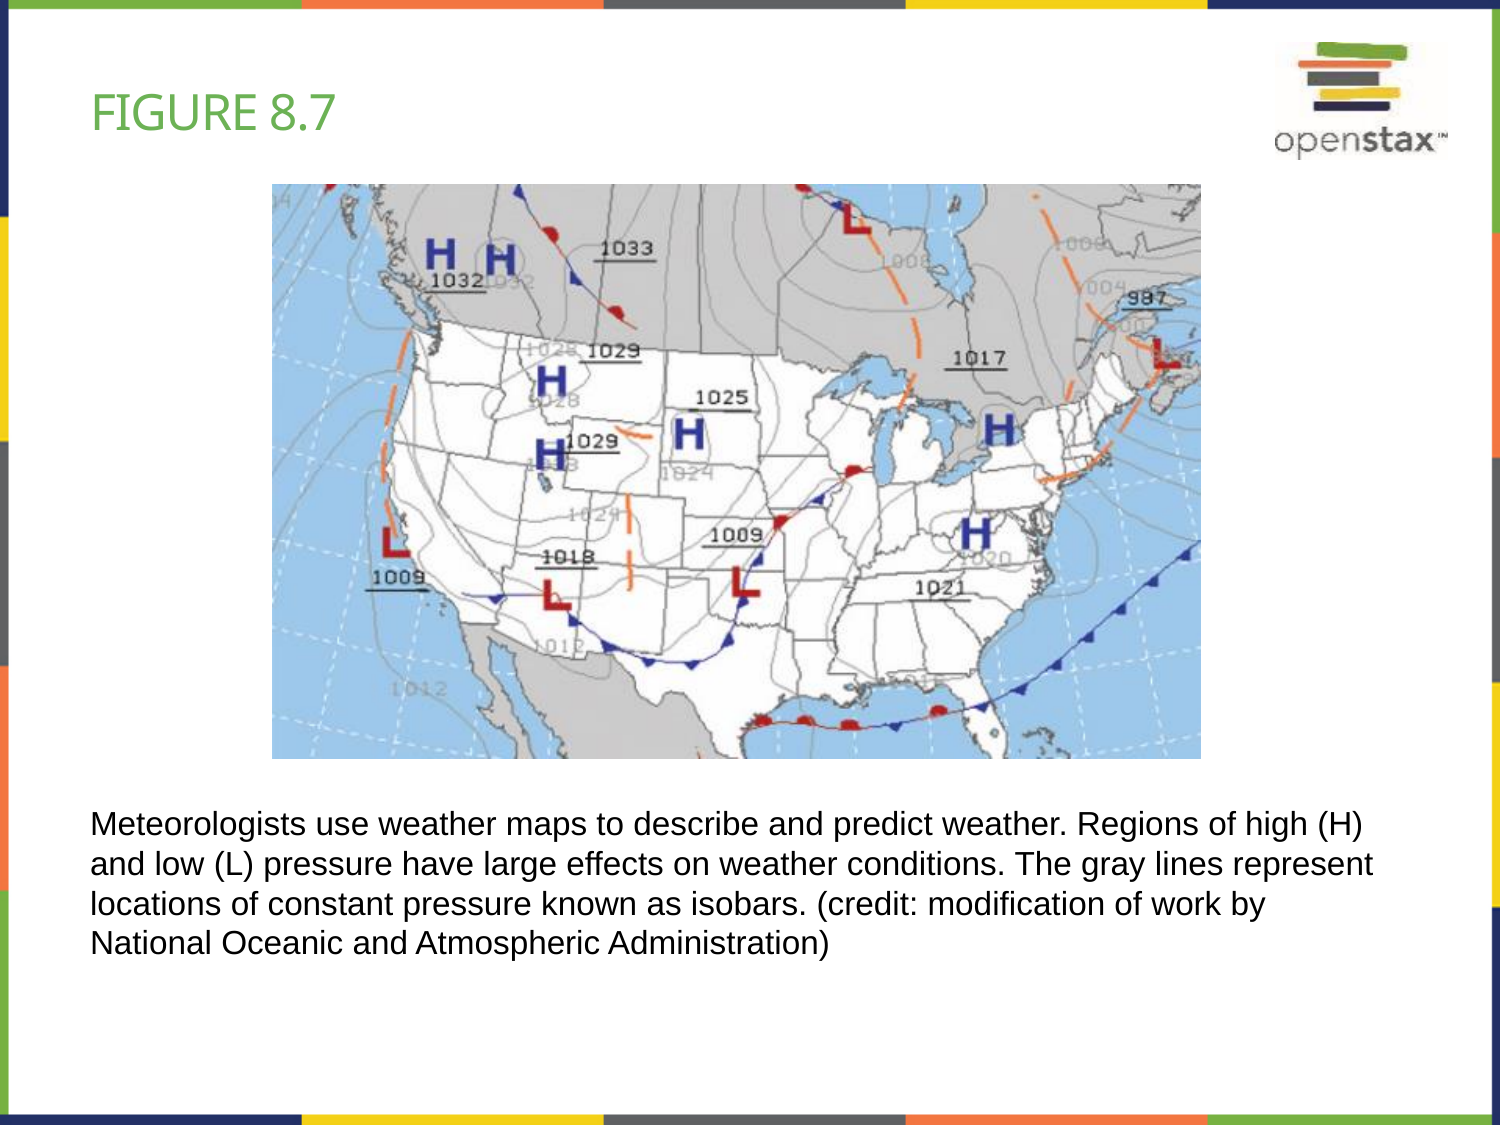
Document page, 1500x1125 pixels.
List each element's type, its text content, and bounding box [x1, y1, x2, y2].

list Meteorologists use weather maps to describe and predict weather. Regions of high (H) and low (L) pressure have large effects on weather conditions. The gray lines represent locations of constant pressure known as isobars. (credit: modification of work by National Oceanic and Atmospheric Administration) [75, 794, 1398, 986]
picture [0, 0, 1500, 1125]
title Figure 8.7 [75, 39, 1398, 148]
